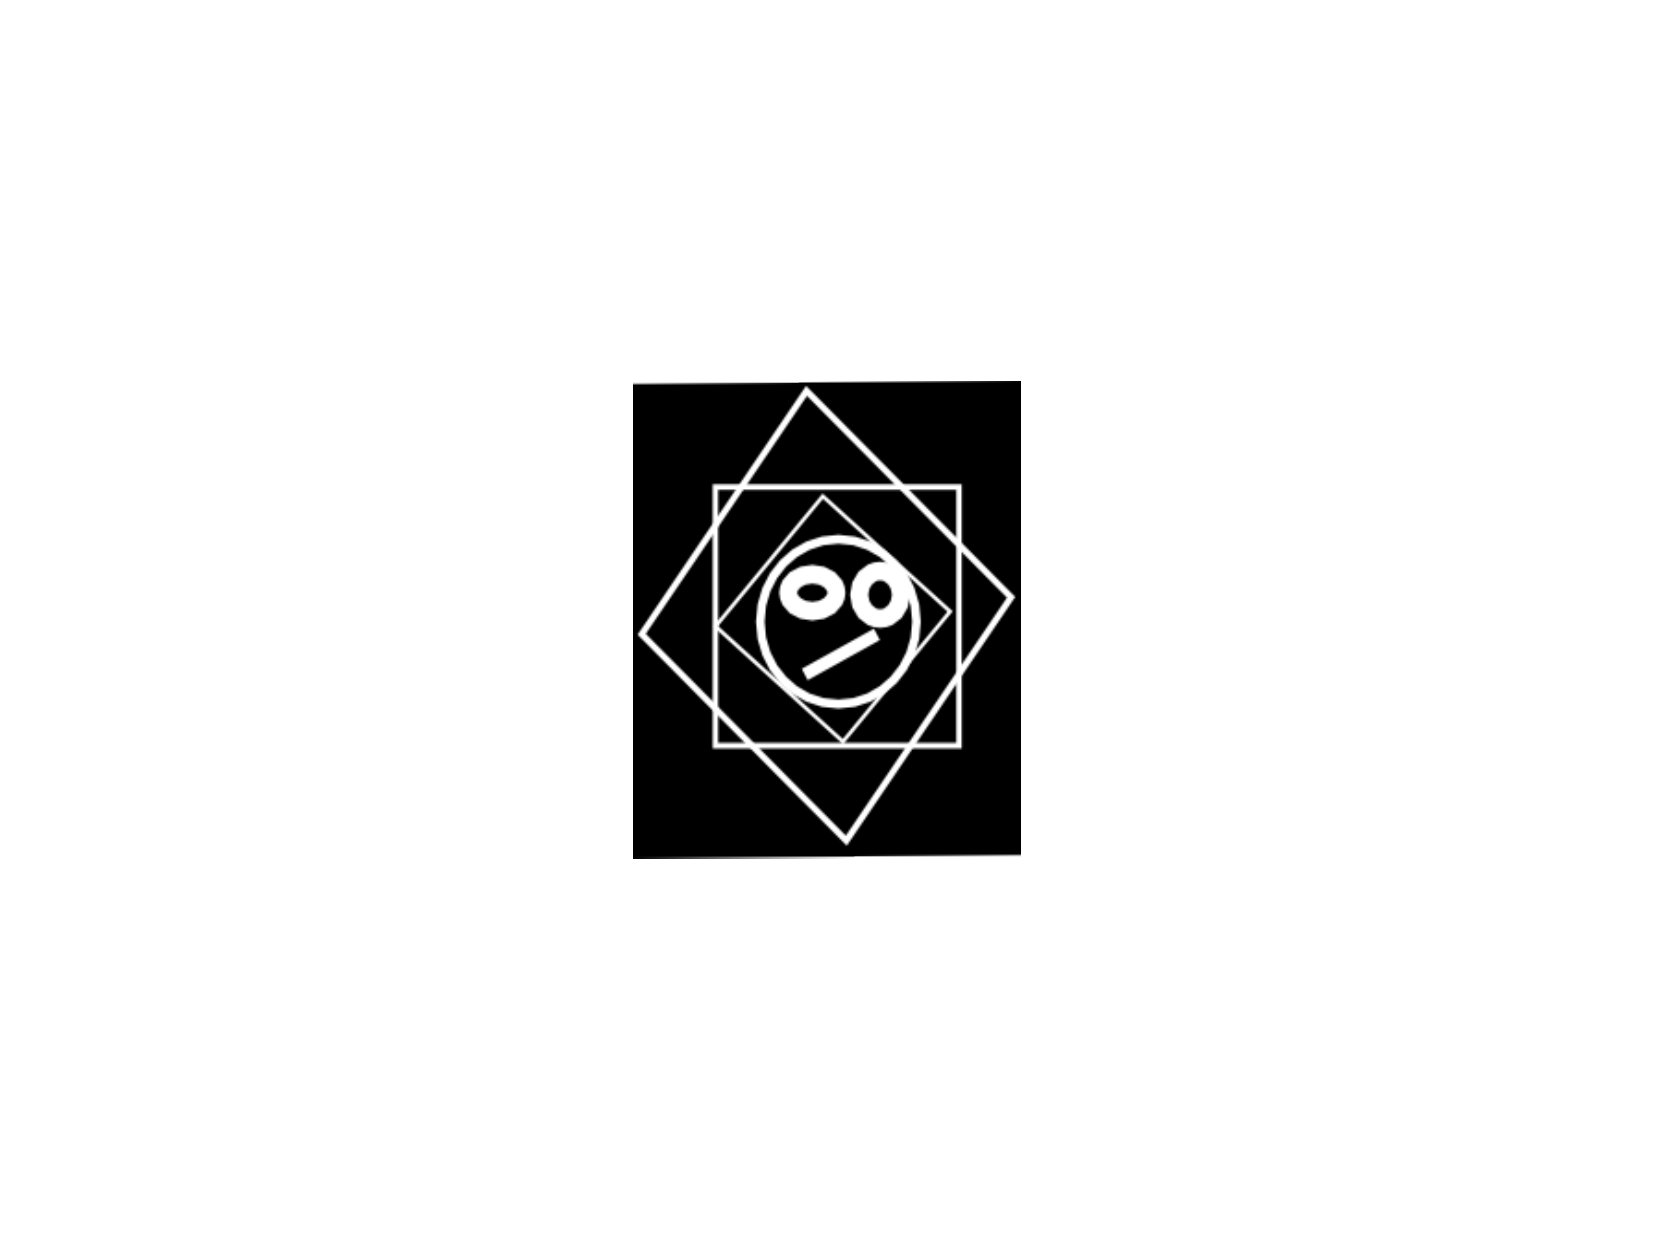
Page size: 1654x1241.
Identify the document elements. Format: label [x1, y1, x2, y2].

picture [633, 381, 1021, 860]
